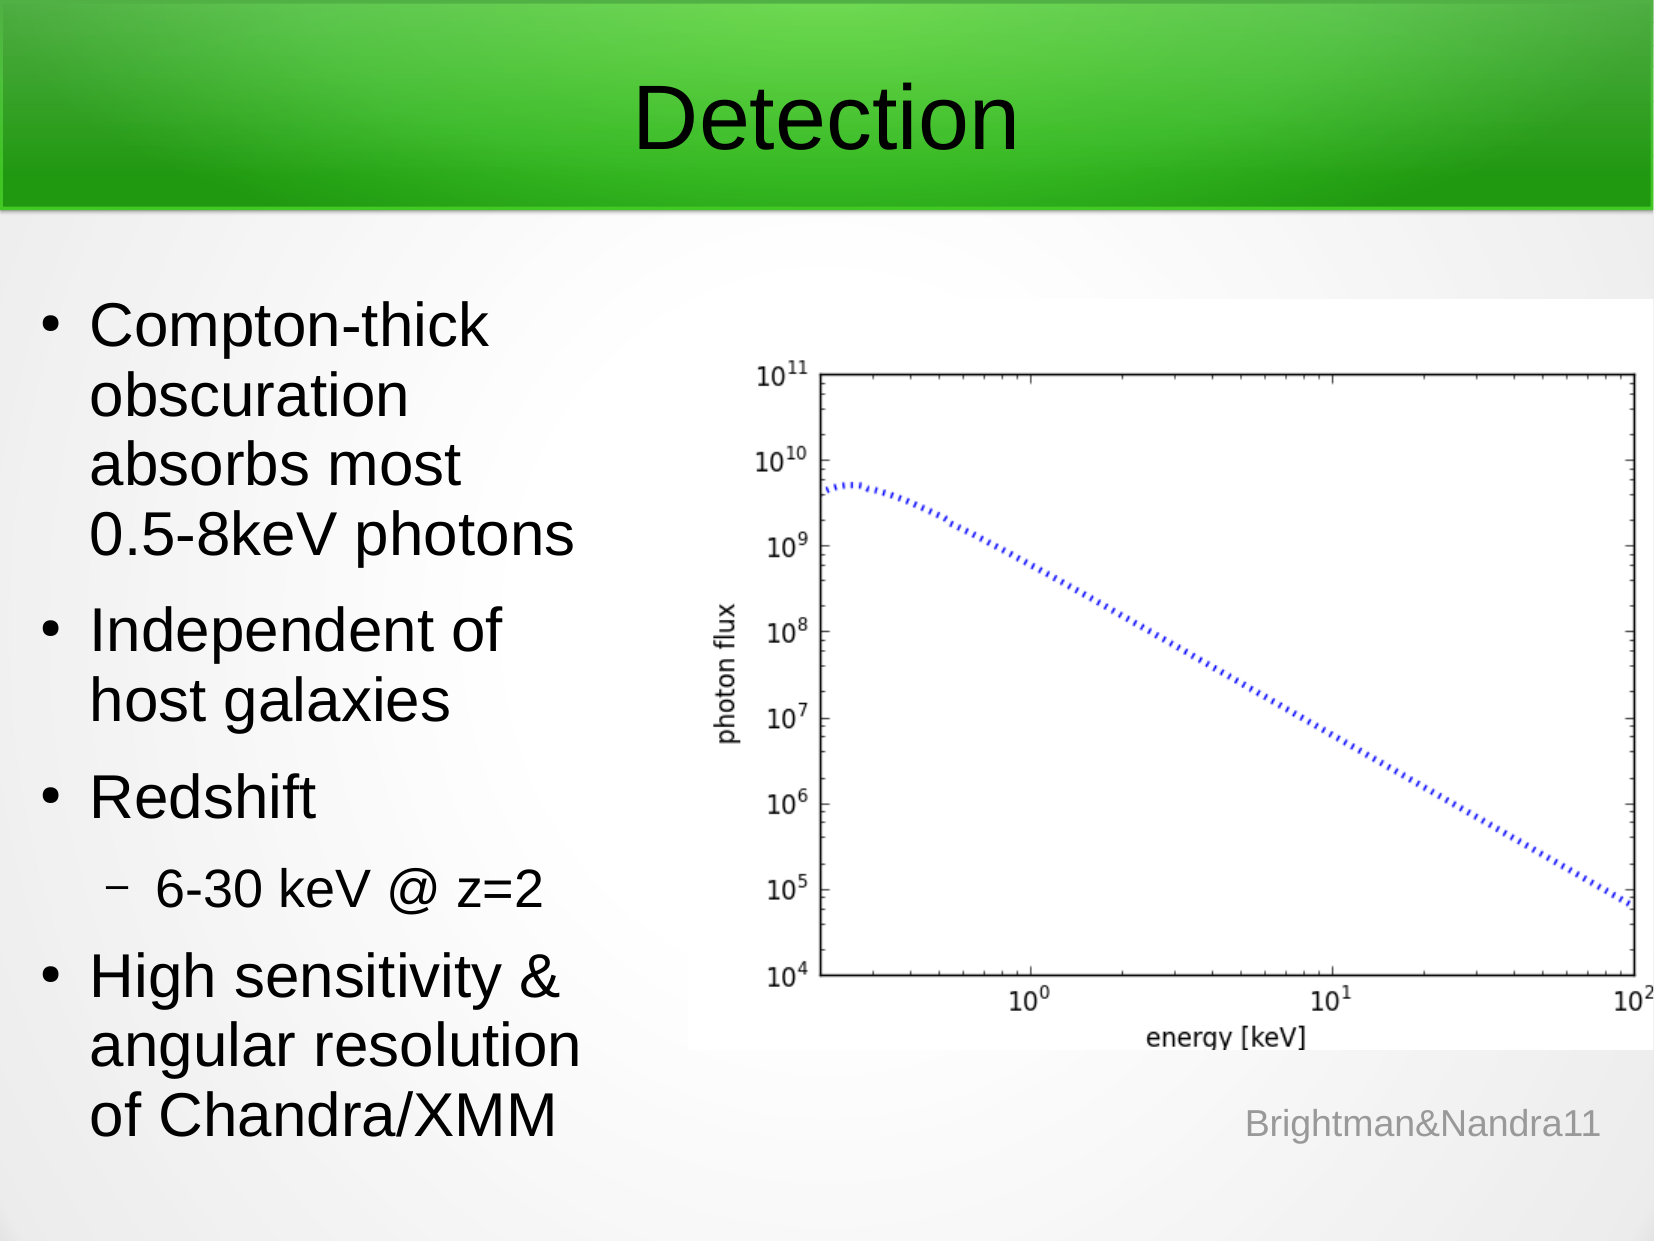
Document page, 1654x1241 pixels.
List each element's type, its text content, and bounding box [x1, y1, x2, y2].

text_box Brightman&Nandra11 [1230, 1095, 1621, 1152]
list Compton-thick obscuration absorbs most 0.5-8keV photons Independent of host galaxies Redshift 6-30 keV @ z=2 High sensitivity & angular resolution of Chandra/XMM [23, 290, 646, 1156]
picture [688, 299, 1654, 1050]
title Detection [82, 47, 1571, 189]
